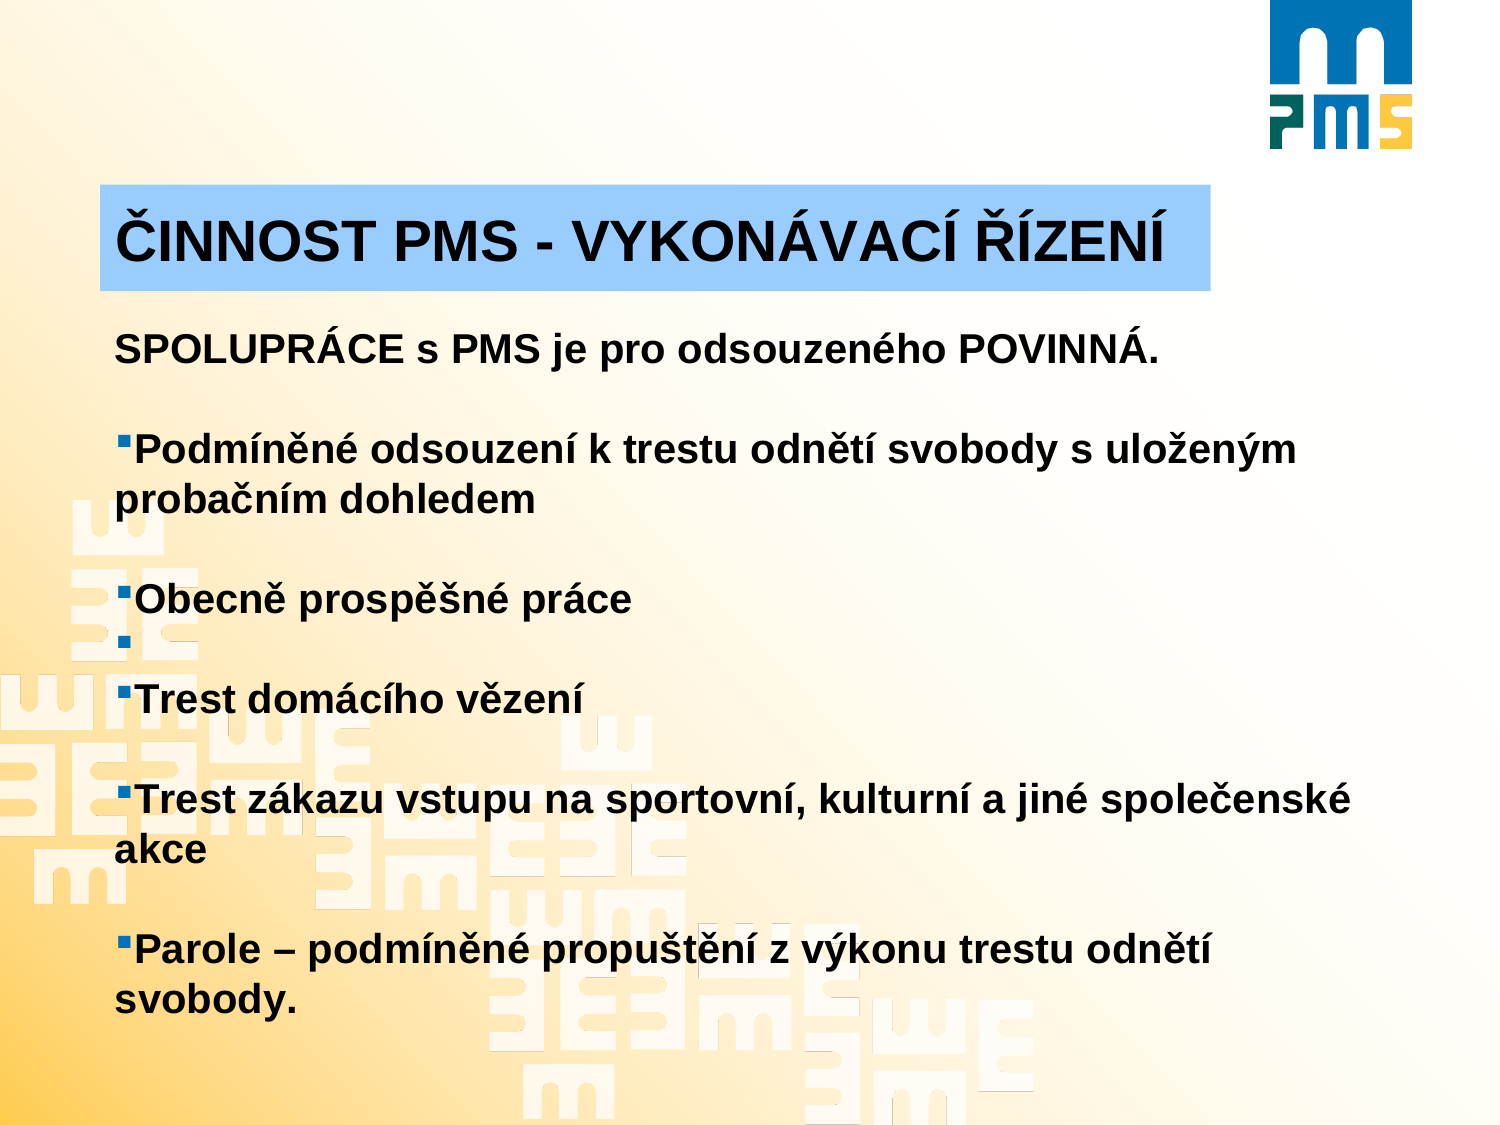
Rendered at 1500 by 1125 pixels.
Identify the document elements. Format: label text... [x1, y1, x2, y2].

text_box SPOLUPRÁCE s PMS je pro odsouzeného POVINNÁ. Podmíněné odsouzení k trestu odnětí svobody s uloženým probačním dohledem Obecně prospěšné práce Trest domácího vězení Trest zákazu vstupu na sportovní, kulturní a jiné společenské akce Parole – podmíněné propuštění z výkonu trestu odnětí svobody. [100, 314, 1400, 977]
text_box ČINNOST PMS - VYKONÁVACÍ ŘÍZENÍ [100, 184, 1211, 292]
picture [0, 0, 1500, 1125]
